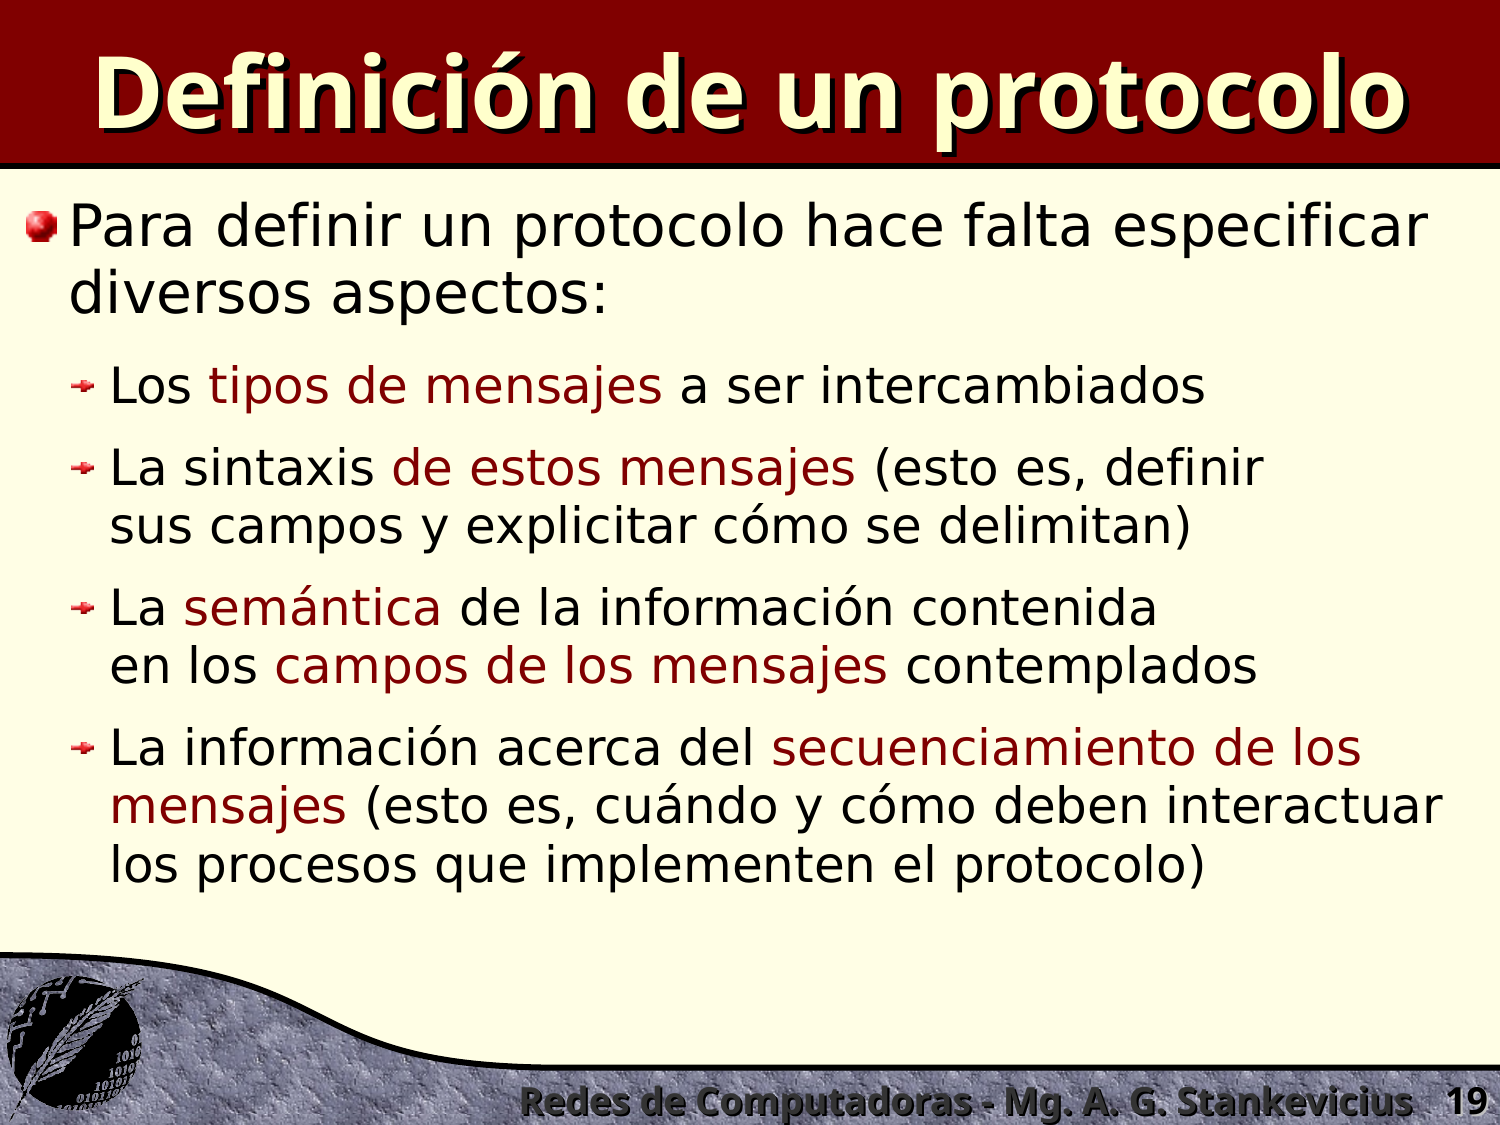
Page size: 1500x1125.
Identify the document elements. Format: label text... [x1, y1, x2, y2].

title Definición de un protocolo [15, 5, 1485, 160]
picture [0, 959, 1500, 1125]
list Para definir un protocolo hace falta especificar diversos aspectos: Los tipos de mensajes a ser intercambiados La sintaxis de estos mensajes (esto es, definir sus campos y explicitar cómo se delimitan) La semántica de la información contenida en los campos de los mensajes contemplados La información acerca del secuenciamiento de los mensajes (esto es, cuándo y cómo deben interactuar los procesos que implementen el protocolo) [11, 192, 1486, 921]
picture [790, 1100, 795, 1110]
picture [1047, 1100, 1054, 1110]
